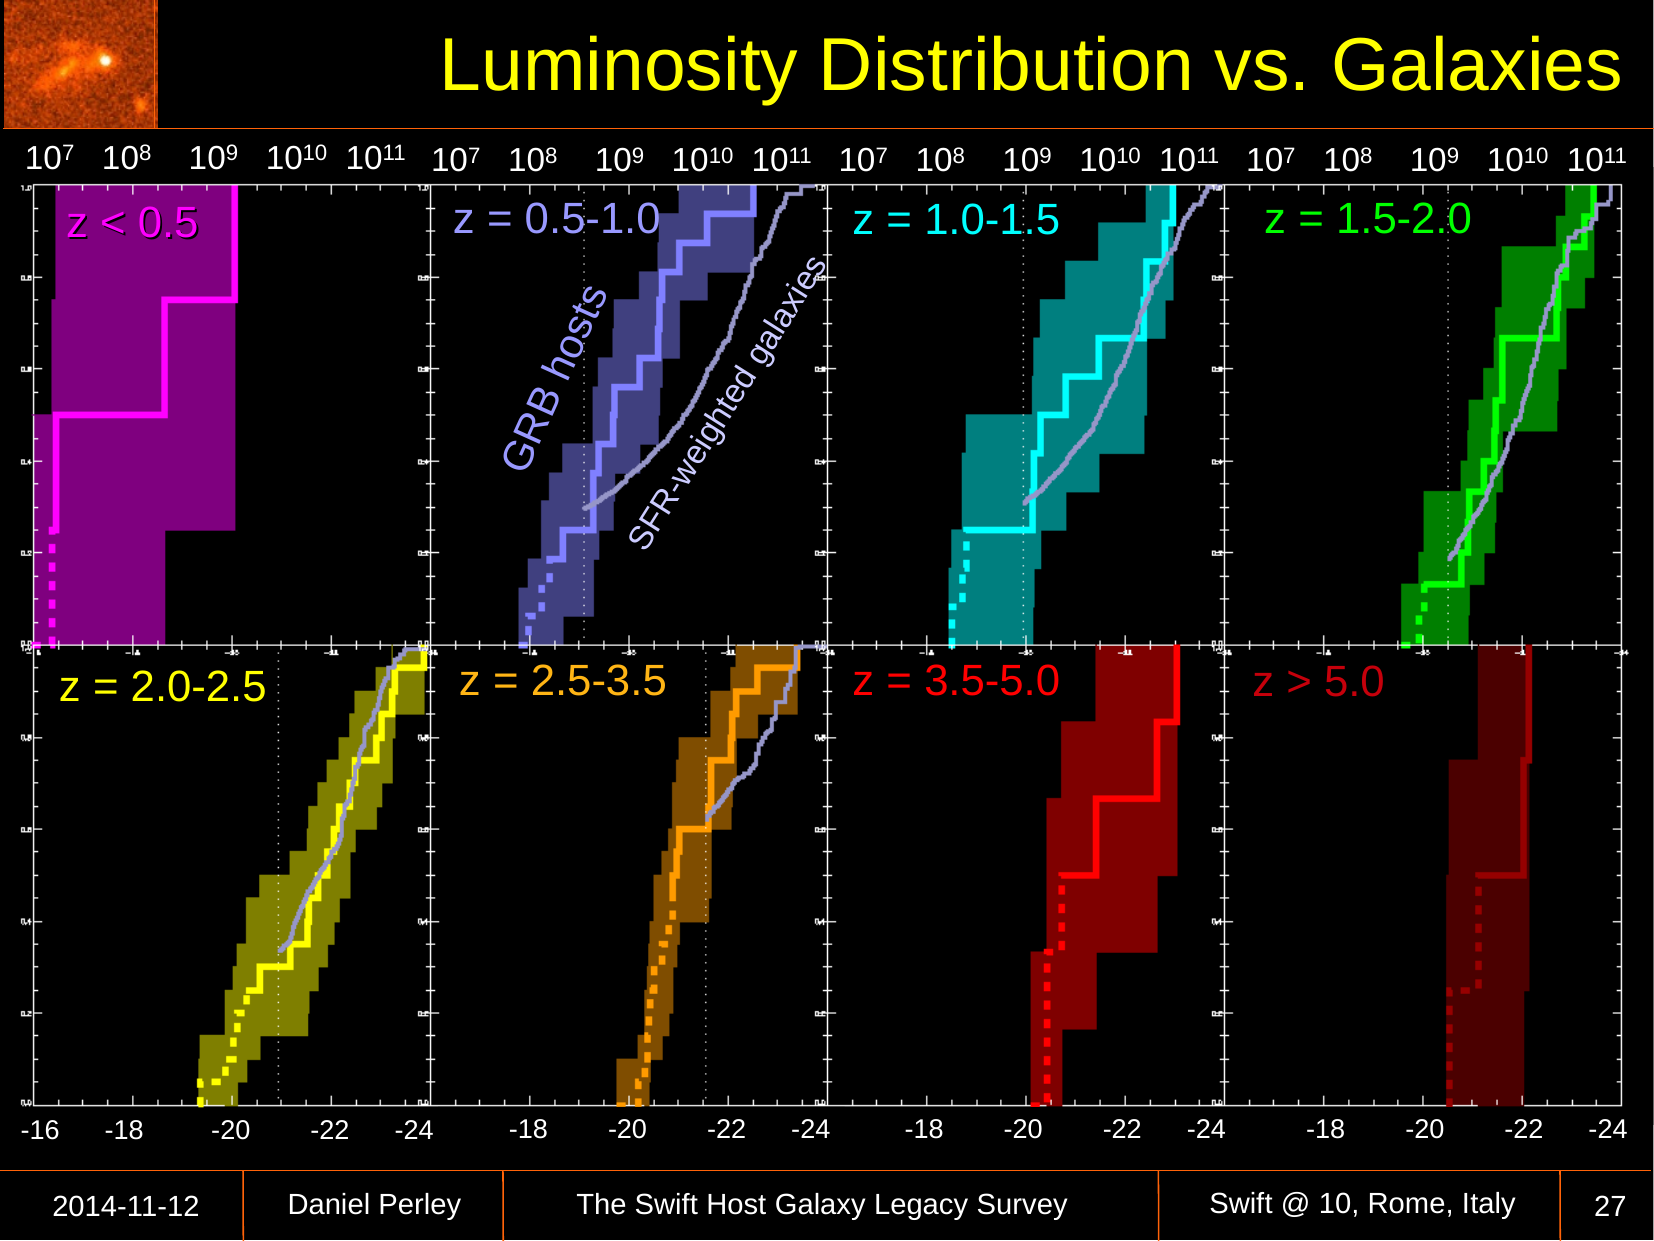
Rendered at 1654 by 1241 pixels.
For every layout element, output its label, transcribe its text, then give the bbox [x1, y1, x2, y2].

text_box -18 -20 -22 -24 [1235, 1107, 1642, 1160]
text_box 107 108 109 1010 1011 [1231, 134, 1644, 188]
text_box z = 2.5-3.5 [444, 648, 695, 713]
text_box GRB hosts [478, 260, 630, 497]
text_box z > 5.0 [1237, 649, 1488, 719]
text_box -18 -20 -22 -24 [833, 1107, 1235, 1160]
picture [0, 167, 1654, 1126]
text_box 107 108 109 1010 1011 [10, 131, 423, 185]
text_box z < 0.5 [51, 190, 352, 257]
text_box 107 108 109 1010 1011 [823, 134, 1231, 188]
text_box -18 -20 -22 -24 [438, 1106, 845, 1160]
text_box z = 2.0-2.5 [44, 654, 295, 719]
text_box z = 1.5-2.0 [1249, 188, 1487, 251]
text_box -16 -18 -20 -22 -24 [5, 1107, 438, 1160]
text_box z = 1.0-1.5 [837, 188, 1088, 252]
text_box z = 3.5-5.0 [837, 648, 1088, 713]
text_box 107 108 109 1010 1011 [416, 134, 823, 188]
picture [4, 0, 154, 128]
title Luminosity Distribution vs. Galaxies [187, 21, 1624, 107]
text_box SFR-weighted galaxies [605, 197, 870, 574]
text_box z = 0.5-1.0 [438, 188, 689, 251]
